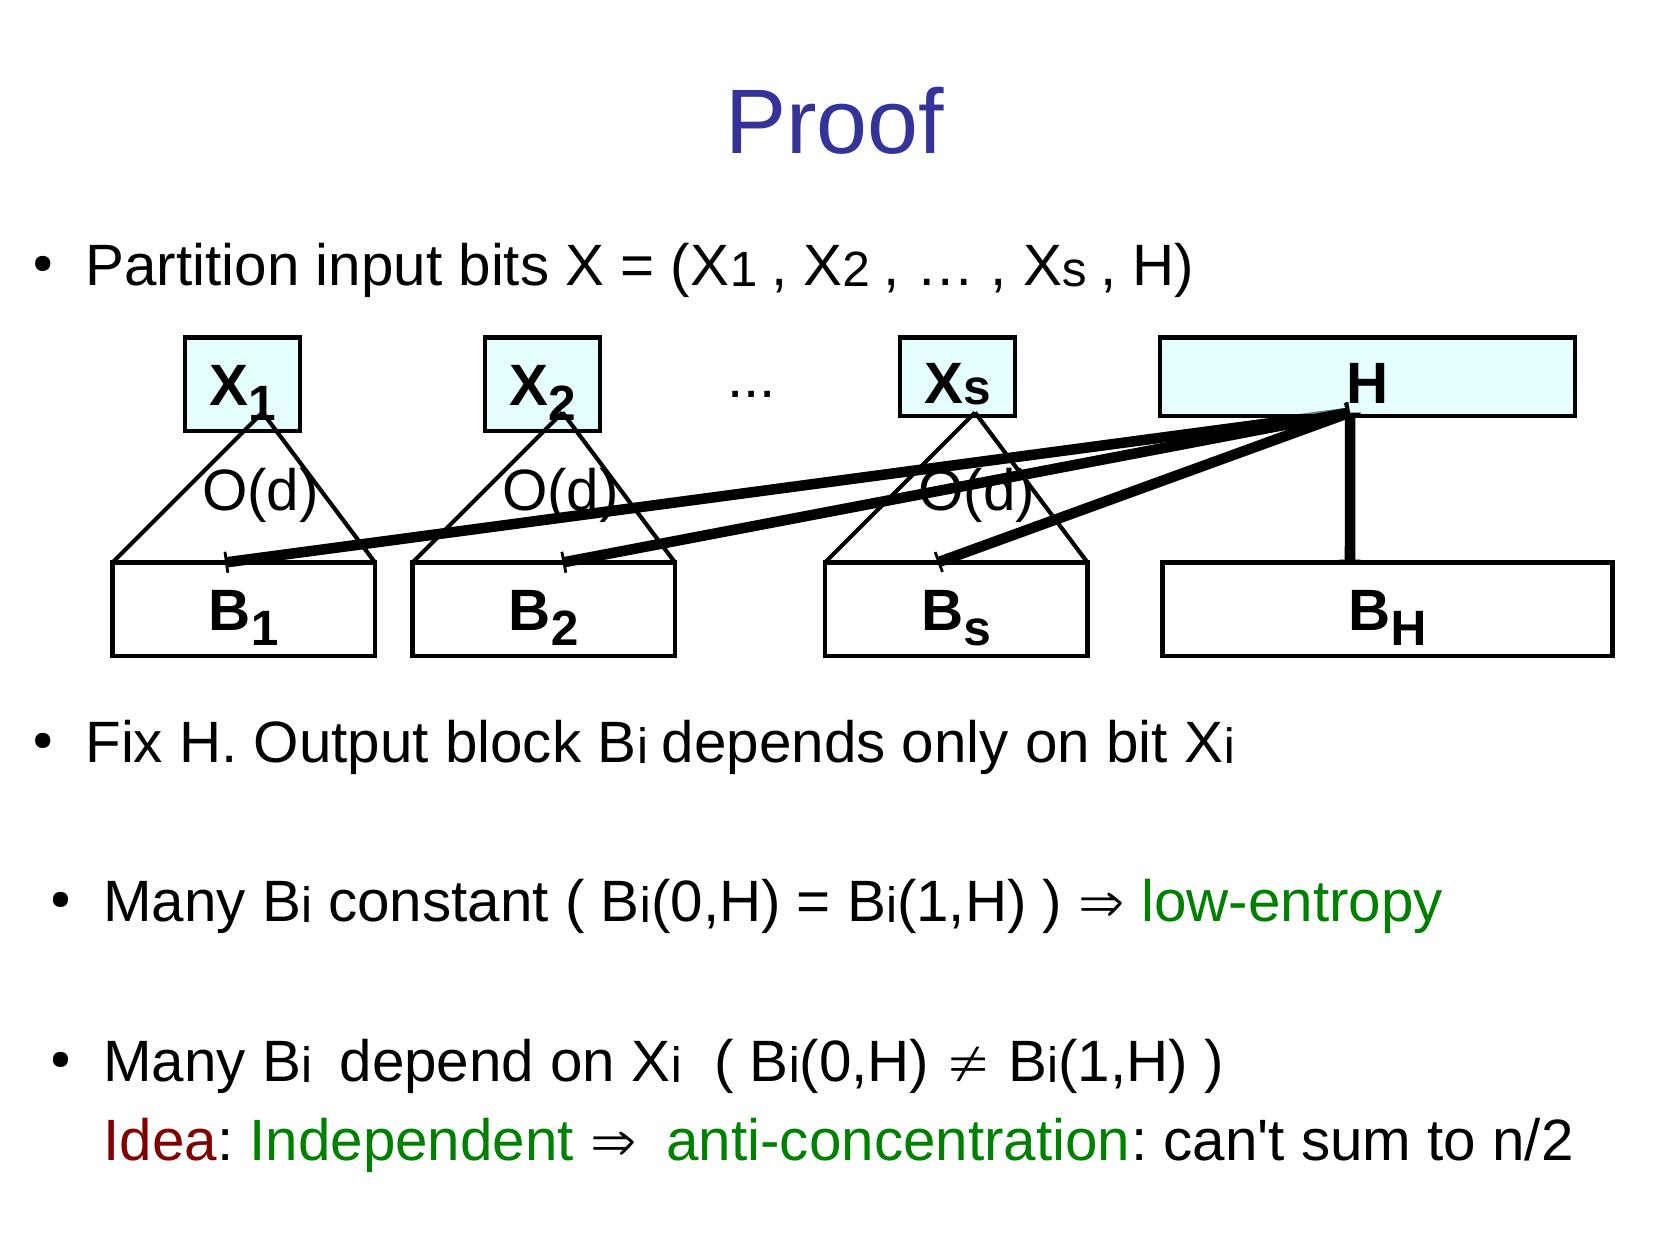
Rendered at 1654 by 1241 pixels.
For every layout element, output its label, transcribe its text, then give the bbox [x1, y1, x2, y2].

text_box O(d) [187, 450, 334, 530]
text_box X1 [248, 420, 273, 431]
text_box X2 [548, 420, 573, 431]
text_box H [1159, 337, 1576, 416]
text_box BH [1162, 562, 1613, 656]
list Partition input bits X = (X1 , X2 , … , Xs , H) Fix H. Output block Bi depends only on bit Xi Many Bi constant ( Bi(0,H) = Bi(1,H) )  low-entropy Many Bi depend on Xi ( Bi(0,H)  Bi(1,H) ) Idea: Independent  anti-concentration: can't sum to n/2 [0, 225, 1654, 1241]
text_box ... [712, 337, 826, 418]
title Proof [131, 18, 1538, 226]
text_box O(d) [903, 475, 1051, 530]
text_box B2 [412, 562, 676, 656]
text_box Xs [899, 337, 1015, 416]
text_box X1 [184, 337, 301, 431]
text_box B1 [112, 562, 376, 656]
text_box X2 [484, 337, 601, 431]
text_box Bs [824, 562, 1088, 656]
text_box O(d) [487, 450, 634, 530]
text_box O(d) [903, 450, 1051, 492]
